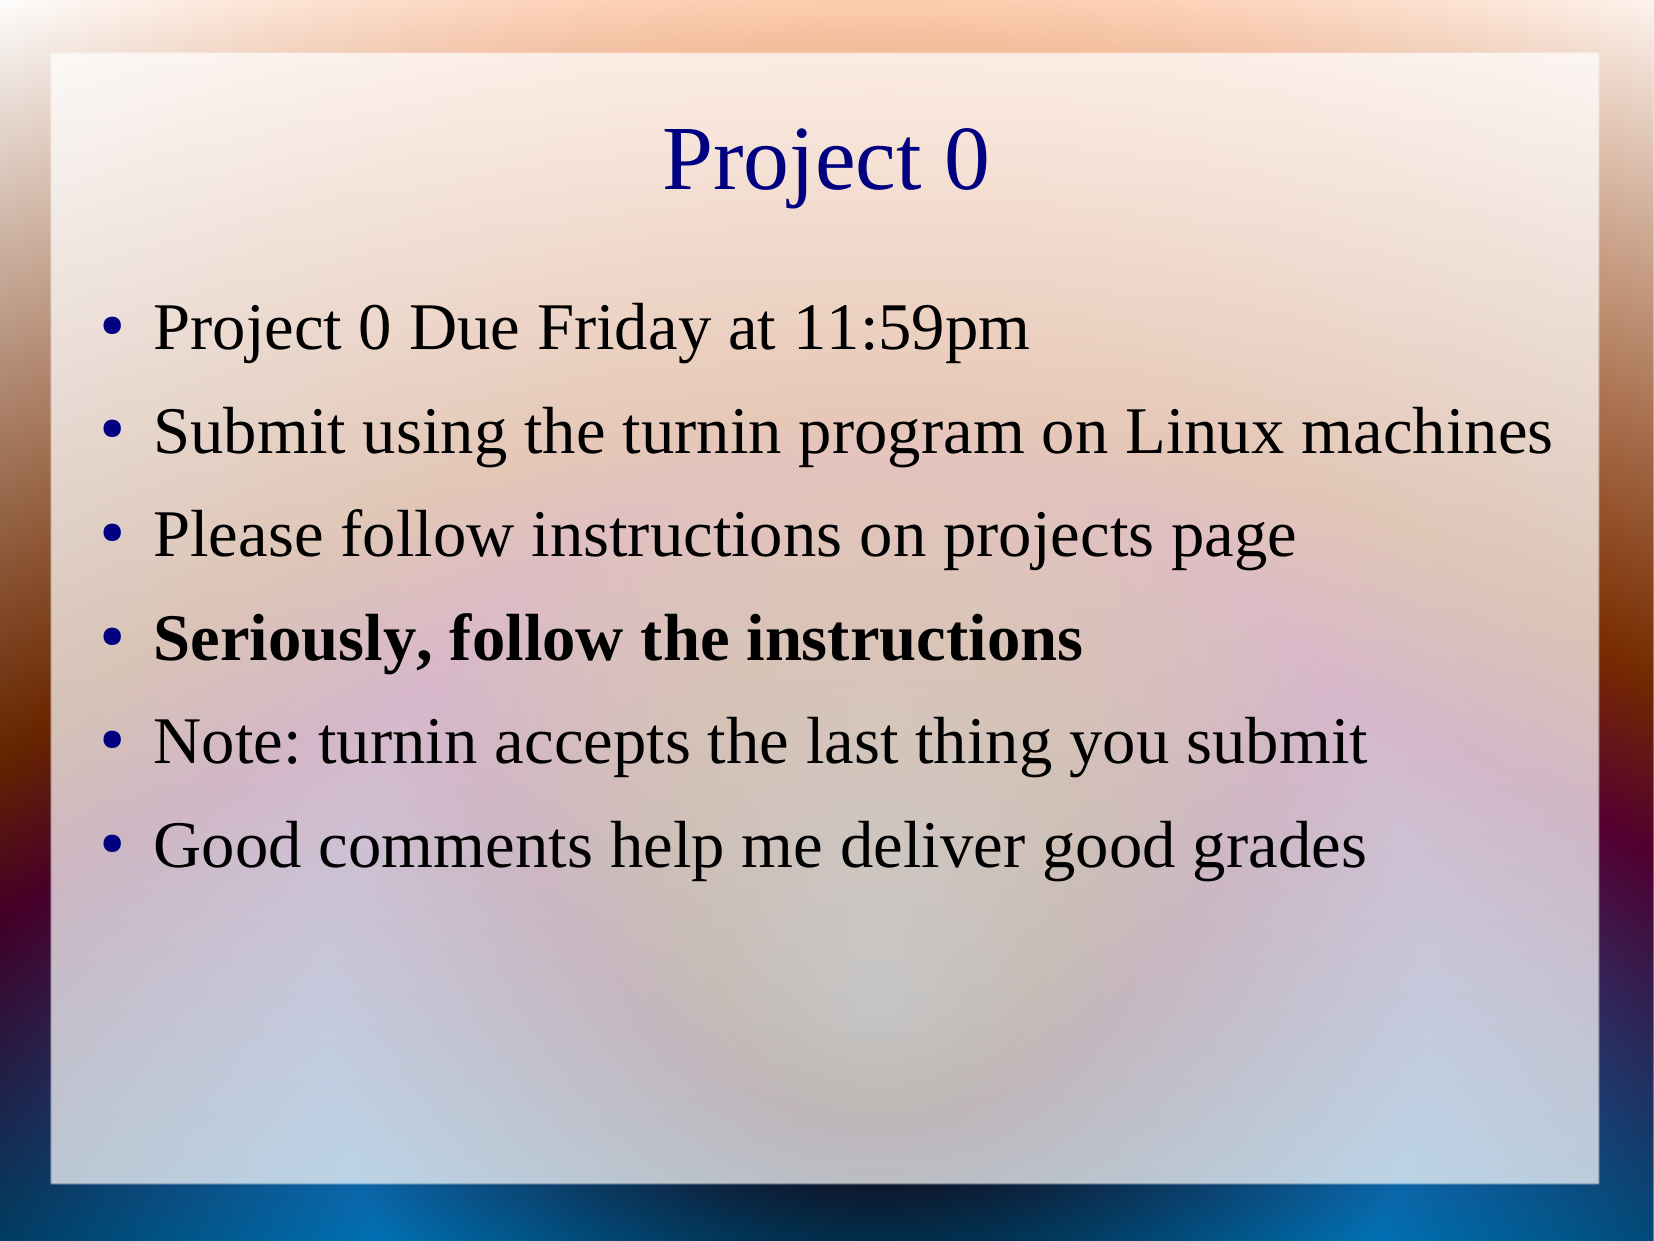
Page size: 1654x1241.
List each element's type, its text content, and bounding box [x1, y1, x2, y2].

list Project 0 Due Friday at 11:59pm Submit using the turnin program on Linux machines Please follow instructions on projects page Seriously, follow the instructions Note: turnin accepts the last thing you submit Good comments help me deliver good grades [82, 290, 1571, 1019]
picture [0, 0, 1654, 1241]
title Project 0 [82, 62, 1571, 256]
